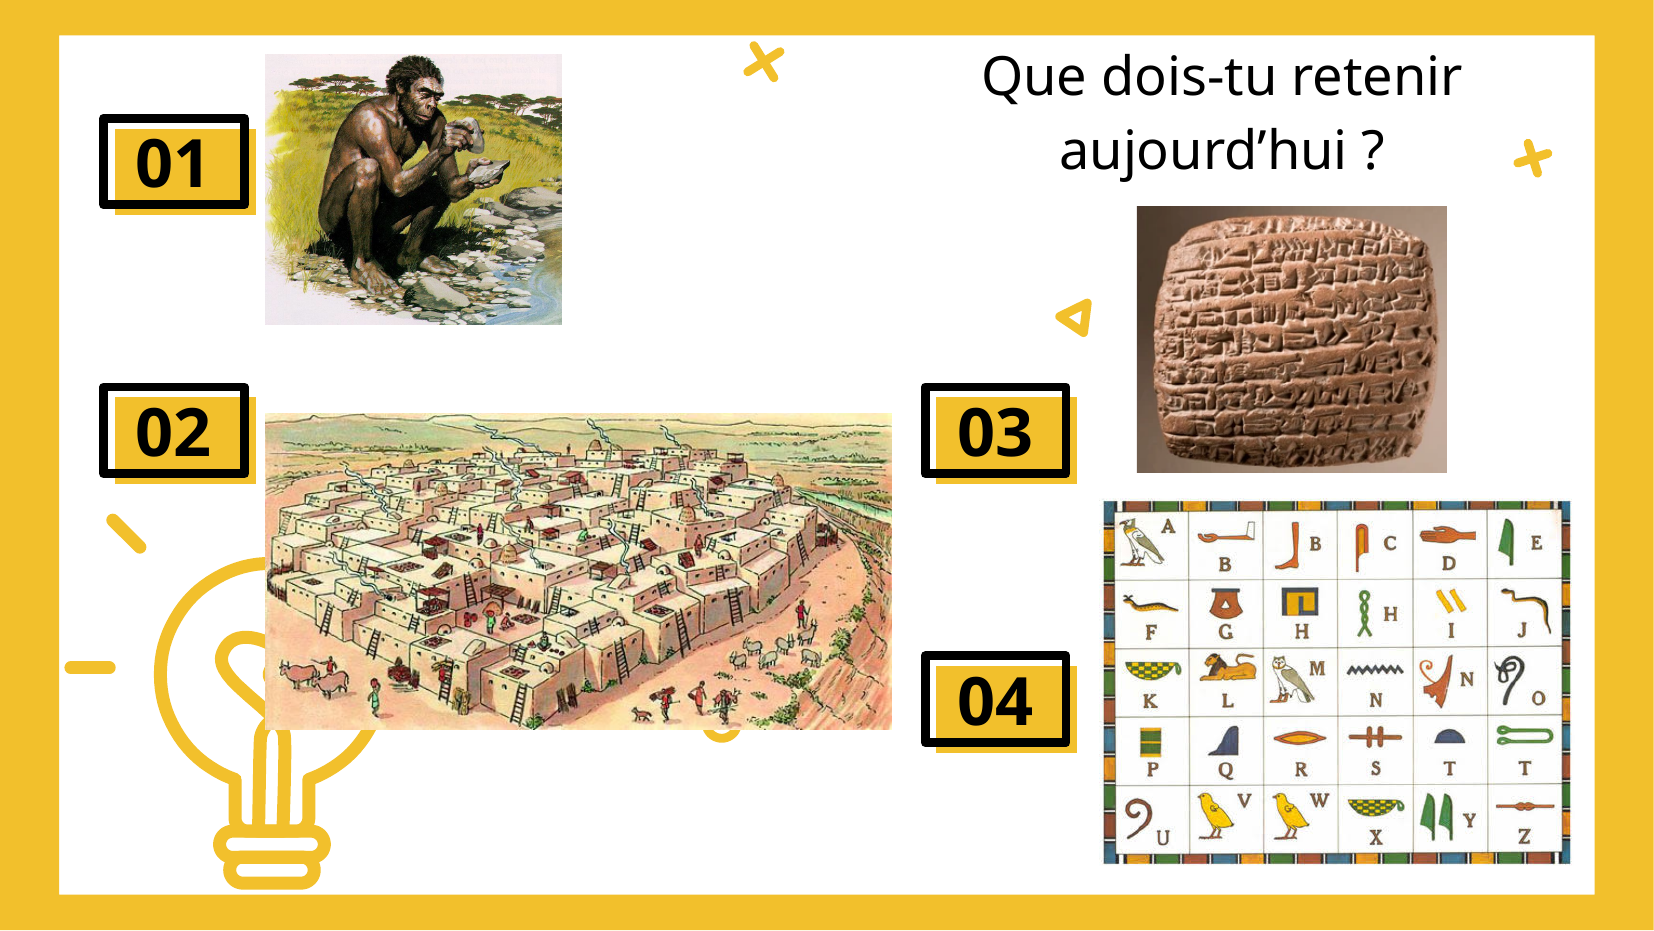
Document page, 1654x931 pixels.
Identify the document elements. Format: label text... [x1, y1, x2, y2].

picture [1099, 498, 1575, 866]
picture [265, 413, 892, 730]
picture [265, 54, 562, 325]
picture [1136, 206, 1447, 473]
title Que dois-tu retenir aujourd’hui ? [868, 37, 1577, 374]
